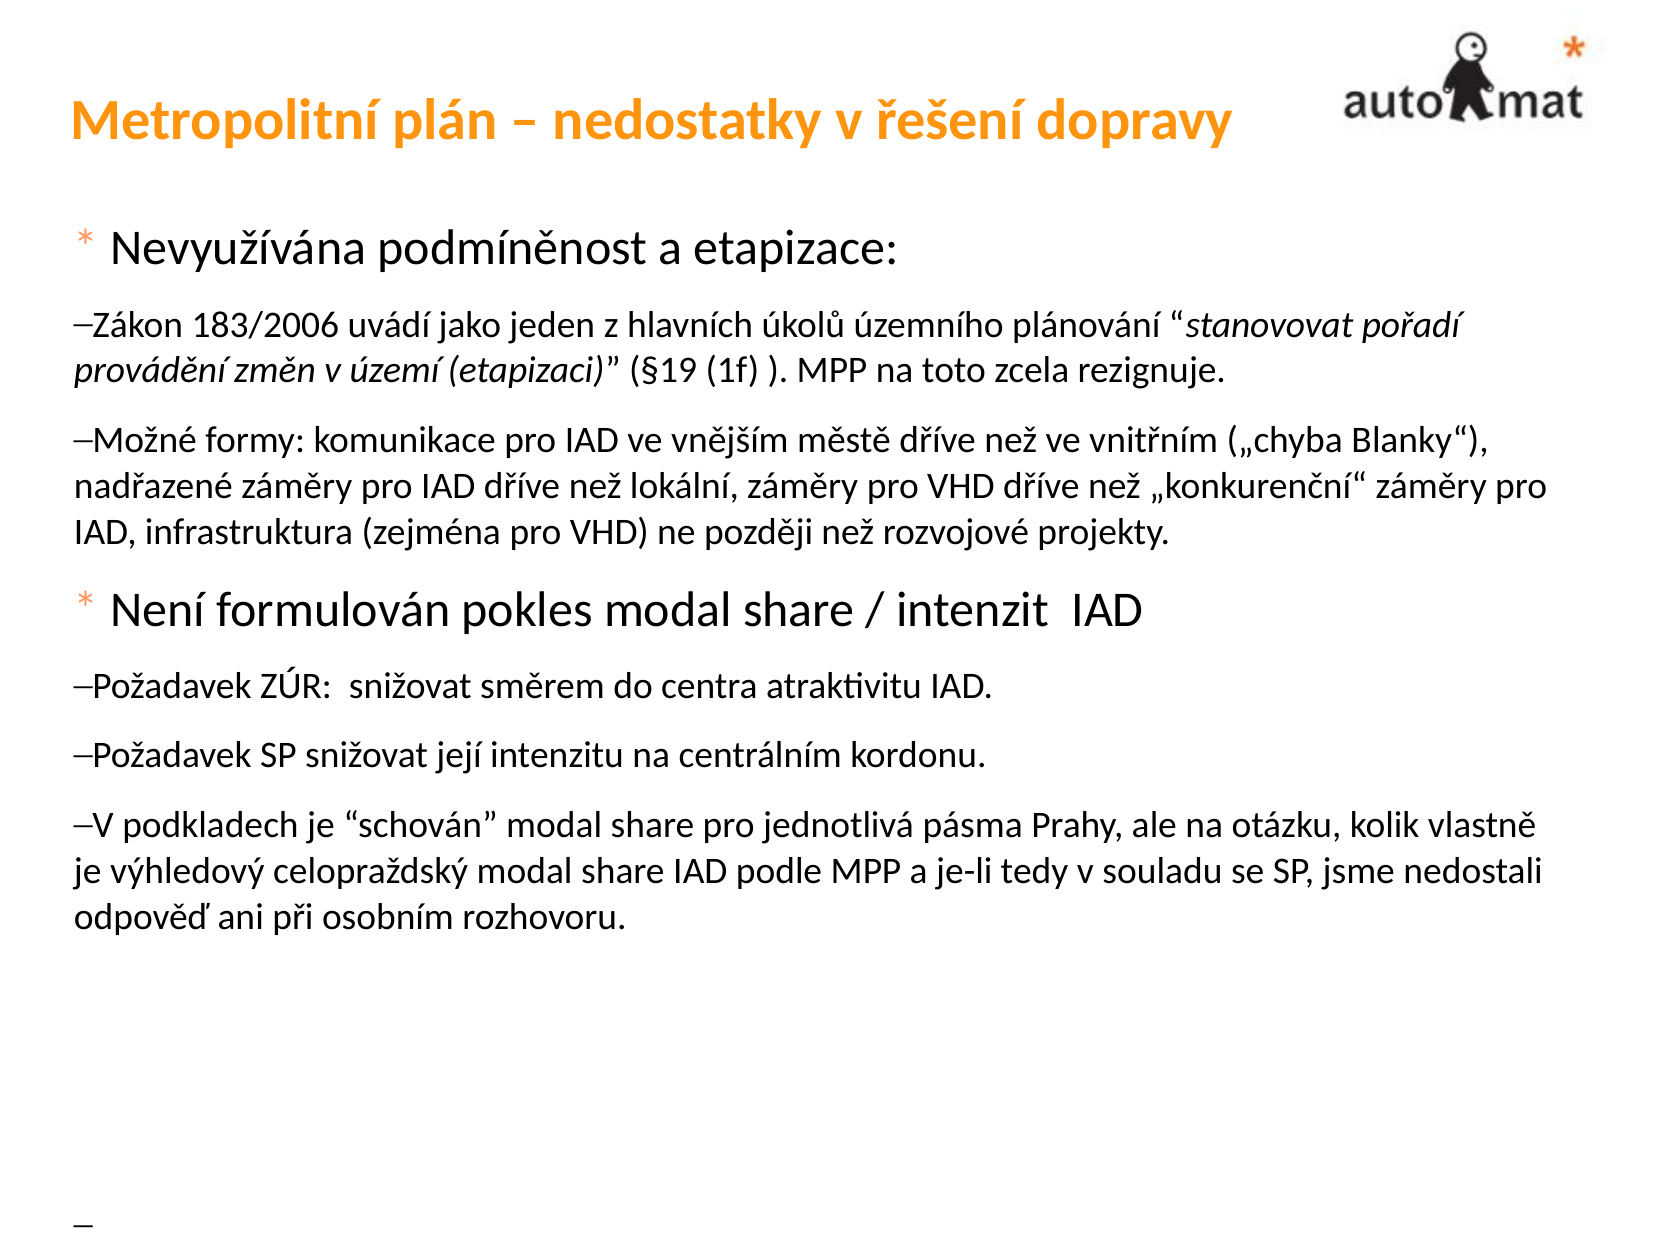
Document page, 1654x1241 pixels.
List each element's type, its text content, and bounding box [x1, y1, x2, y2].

picture [1300, 0, 1636, 151]
text_box Metropolitní plán – nedostatky v řešení dopravy [70, 82, 1536, 206]
text_box * Nevyužívána podmíněnost a etapizace: Zákon 183/2006 uvádí jako jeden z hlavních úkolů územního plánování “stanovovat pořadí provádění změn v území (etapizaci)” (§19 (1f) ). MPP na toto zcela rezignuje. Možné formy: komunikace pro IAD ve vnějším městě dříve než ve vnitřním („chyba Blanky“), nadřazené záměry pro IAD dříve než lokální, záměry pro VHD dříve než „konkurenční“ záměry pro IAD, infrastruktura (zejména pro VHD) ne později než rozvojové projekty. * Není formulován pokles modal share / intenzit IAD Požadavek ZÚR: snižovat směrem do centra atraktivitu IAD. Požadavek SP snižovat její intenzitu na centrálním kordonu. V podkladech je “schován” modal share pro jednotlivá pásma Prahy, ale na otázku, kolik vlastně je výhledový celopraždský modal share IAD podle MPP a je-li tedy v souladu se SP, jsme nedostali odpověď ani při osobním rozhovoru. [59, 206, 1571, 1181]
